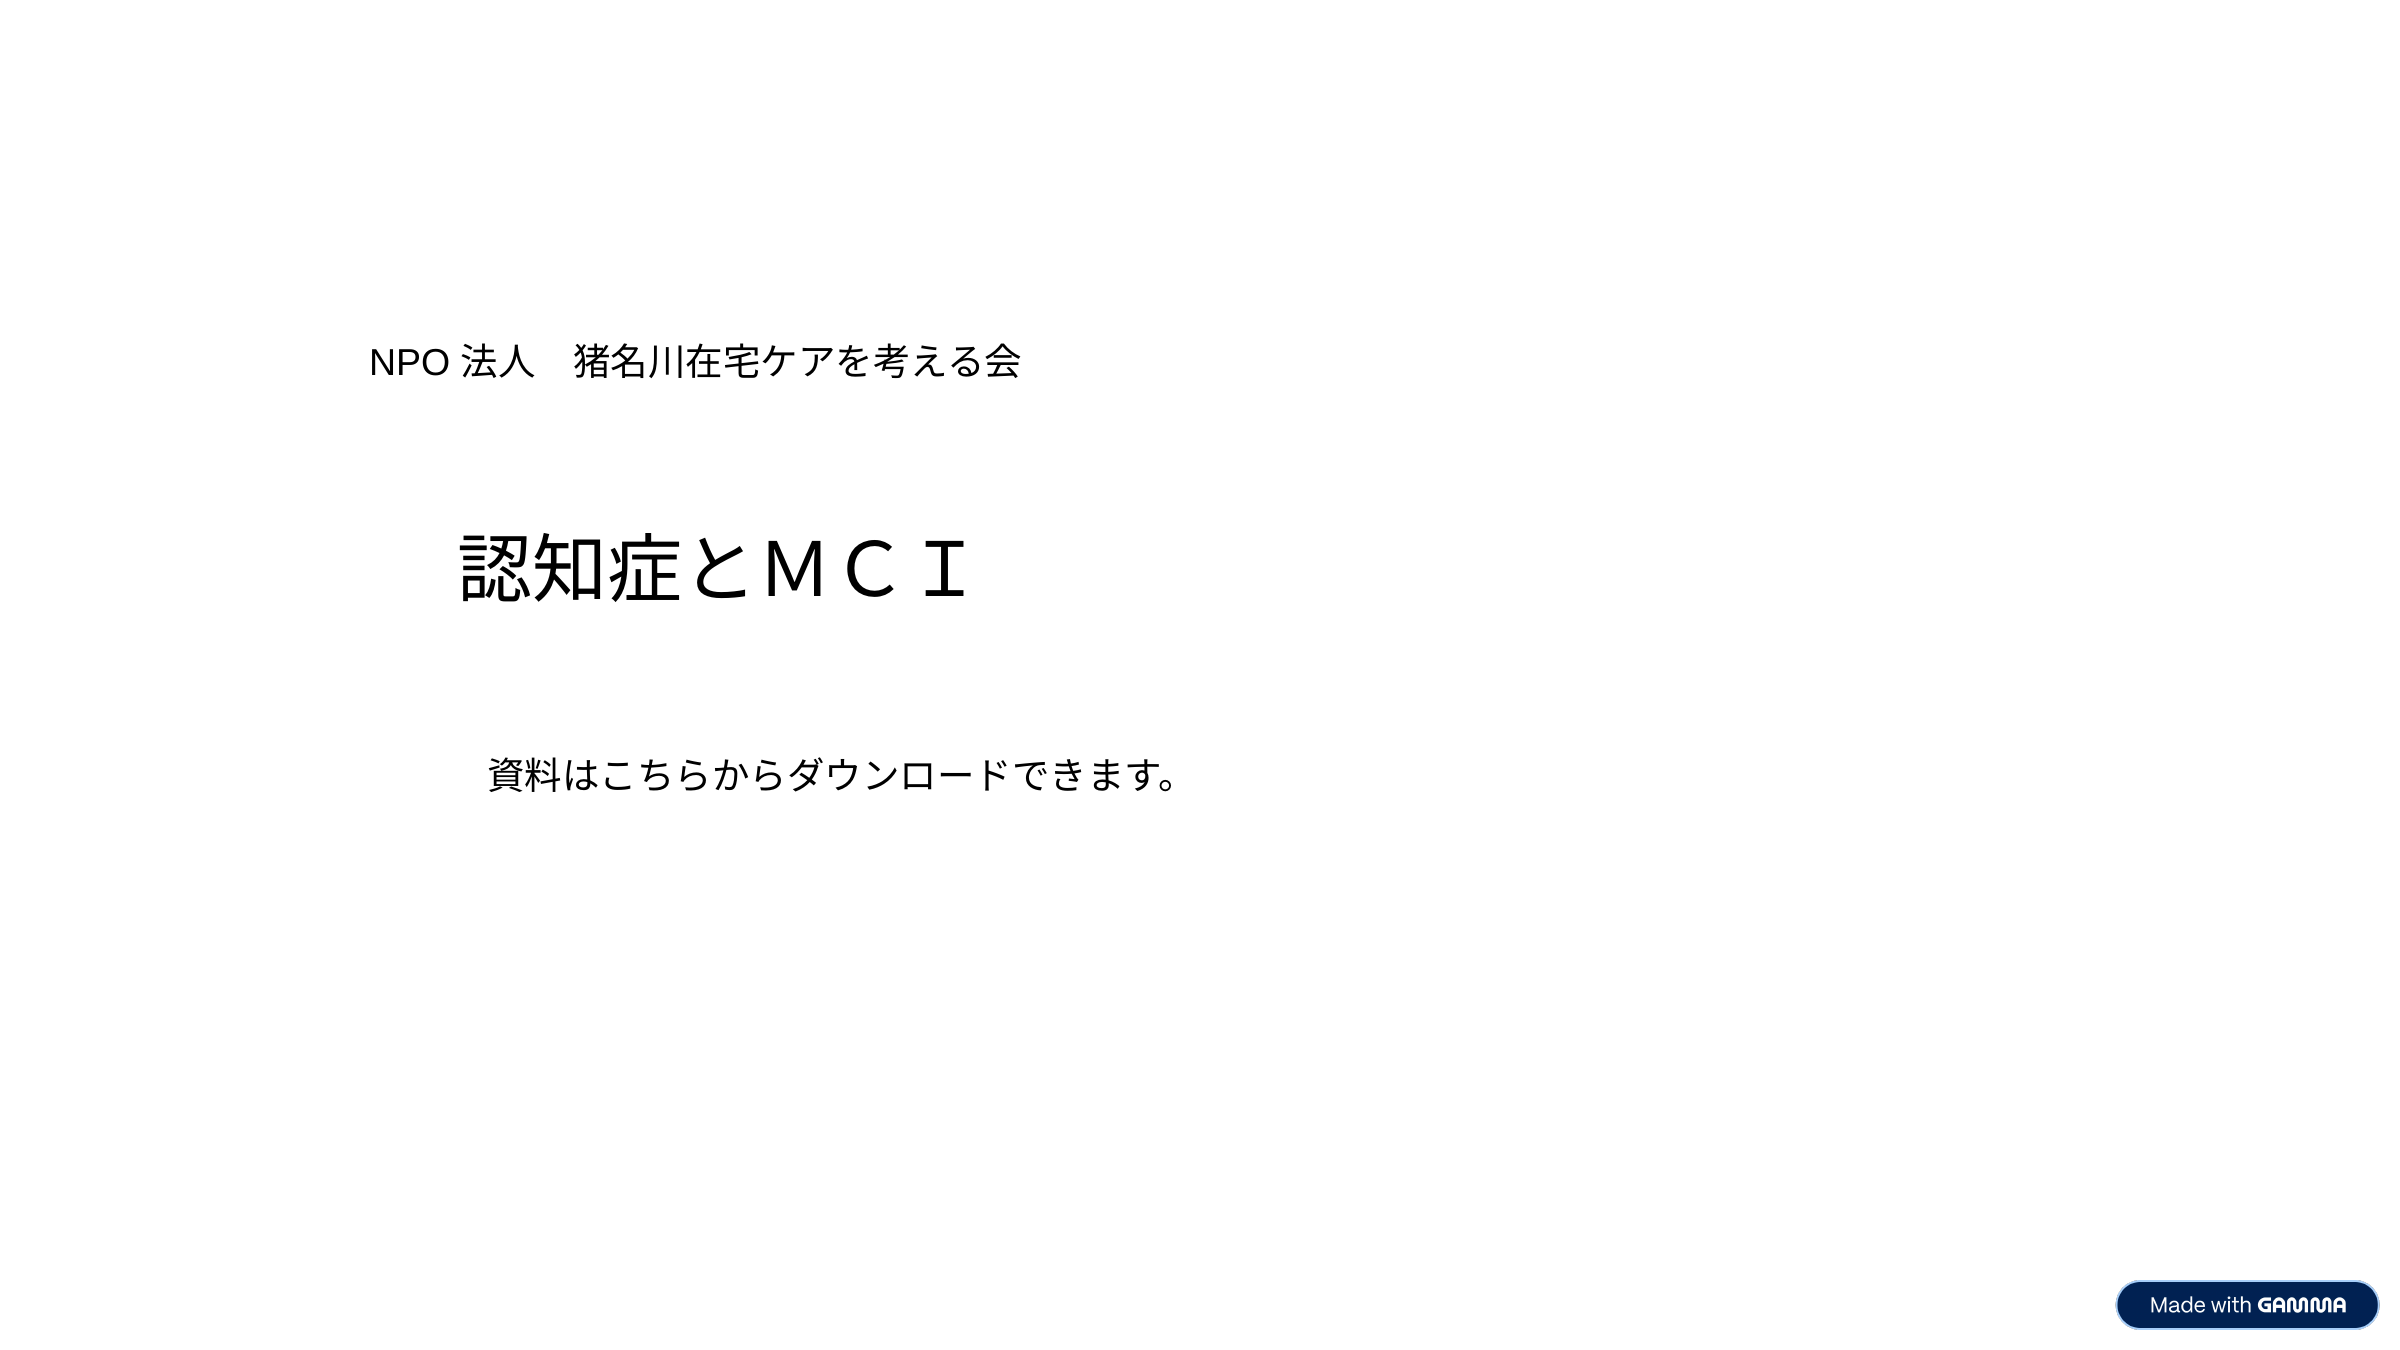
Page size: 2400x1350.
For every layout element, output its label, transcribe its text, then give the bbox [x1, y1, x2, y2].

text_box NPO 法人 猪名川在宅ケアを考える会 [354, 324, 1506, 394]
picture [2106, 1271, 2389, 1339]
text_box 資料はこちらからダウンロードできます。 [472, 738, 1506, 808]
text_box 認知症とＭＣＩ [442, 501, 1477, 626]
